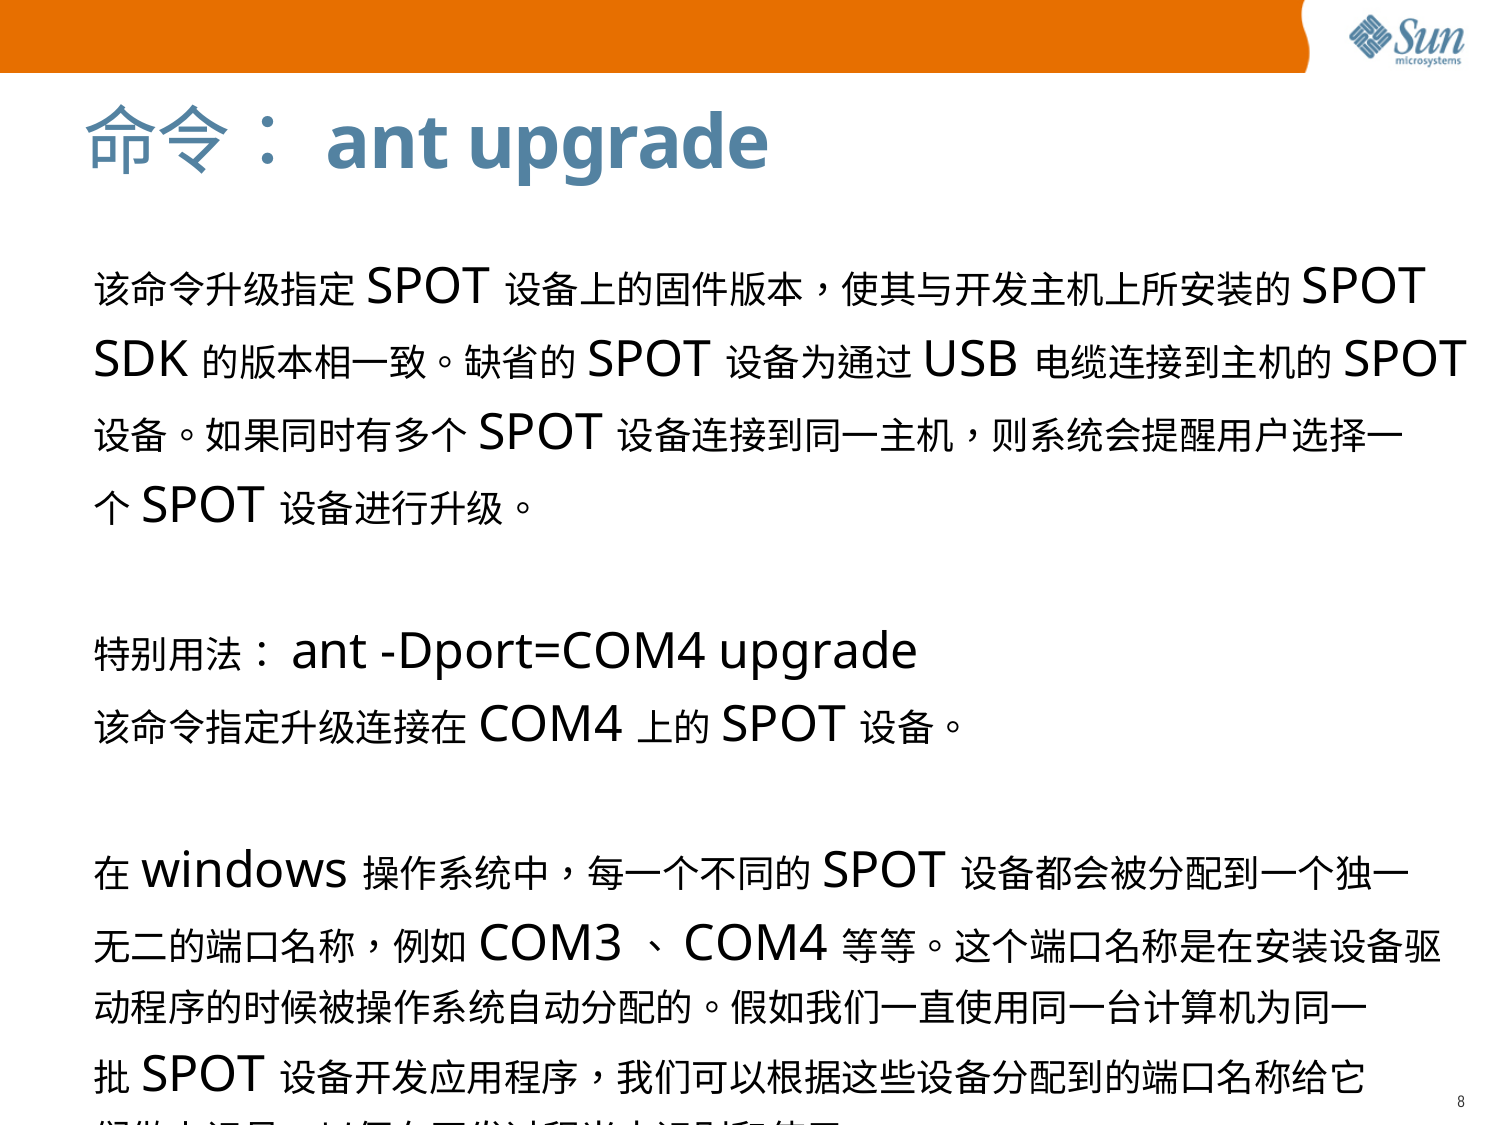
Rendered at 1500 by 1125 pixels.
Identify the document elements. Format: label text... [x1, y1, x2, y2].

title 命令：ant upgrade [83, 94, 1446, 199]
text_box 该命令升级指定SPOT设备上的固件版本，使其与开发主机上所安装的SPOT SDK的版本相一致。缺省的SPOT设备为通过USB电缆连接到主机的SPOT 设备。如果同时有多个SPOT设备连接到同一主机，则系统会提醒用户选择一 个SPOT设备进行升级。 特别用法：ant -Dport=COM4 upgrade 该命令指定升级连接在COM4上的SPOT设备。 在windows操作系统中，每一个不同的SPOT设备都会被分配到一个独一 无二的端口名称，例如COM3、COM4等等。这个端口名称是在安装设备驱 动程序的时候被操作系统自动分配的。假如我们一直使用同一台计算机为同一 批SPOT设备开发应用程序，我们可以根据这些设备分配到的端口名称给它 们做上记号，以便在开发过程当中识别和使用。 [93, 256, 1397, 1125]
picture [0, 0, 1500, 73]
